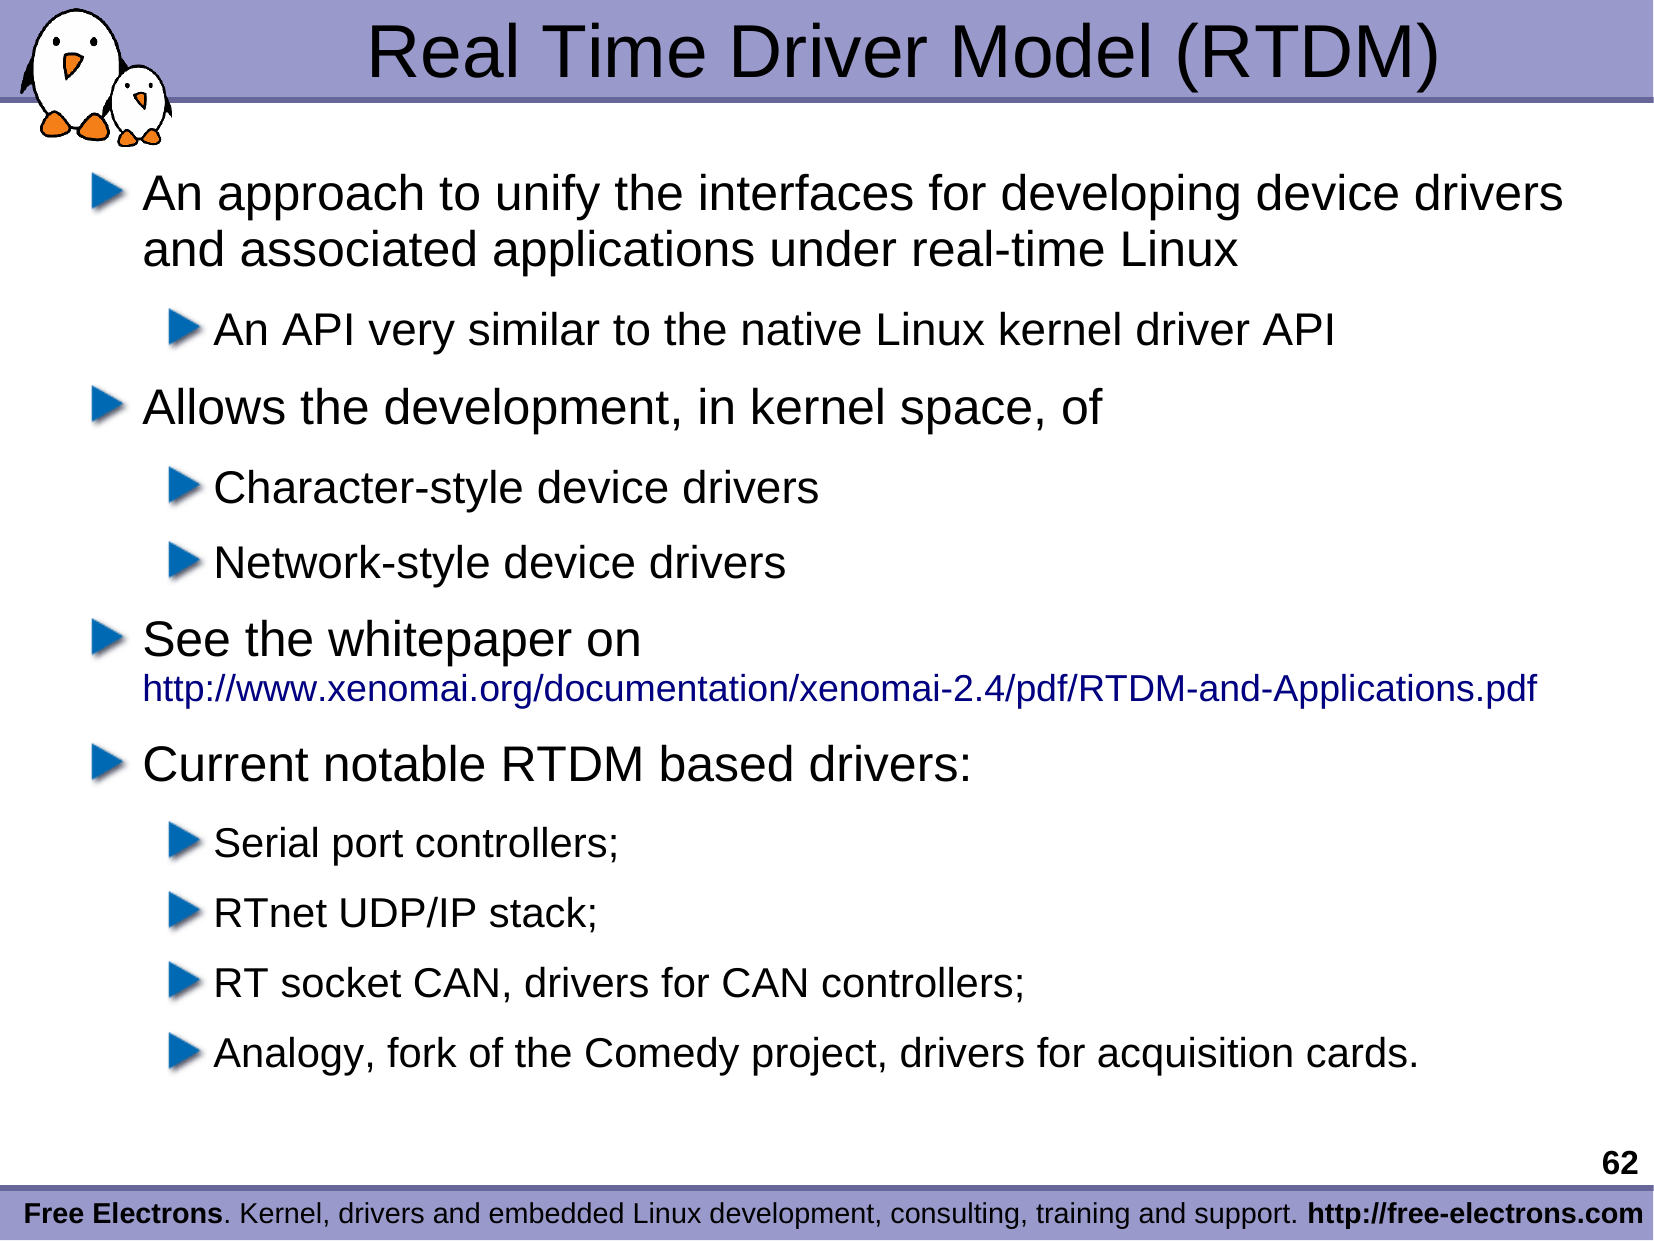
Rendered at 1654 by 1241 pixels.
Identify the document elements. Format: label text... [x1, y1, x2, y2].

title Real Time Driver Model (RTDM) [178, 4, 1631, 98]
picture [20, 8, 172, 147]
list An approach to unify the interfaces for developing device drivers and associated applications under real-time Linux An API very similar to the native Linux kernel driver API Allows the development, in kernel space, of Character-style device drivers Network-style device drivers See the whitepaper on http://www.xenomai.org/documentation/xenomai-2.4/pdf/RTDM-and-Applications.pdf Current notable RTDM based drivers: Serial port controllers; RTnet UDP/IP stack; RT socket CAN, drivers for CAN controllers; Analogy, fork of the Comedy project, drivers for acquisition cards. [71, 165, 1595, 1152]
